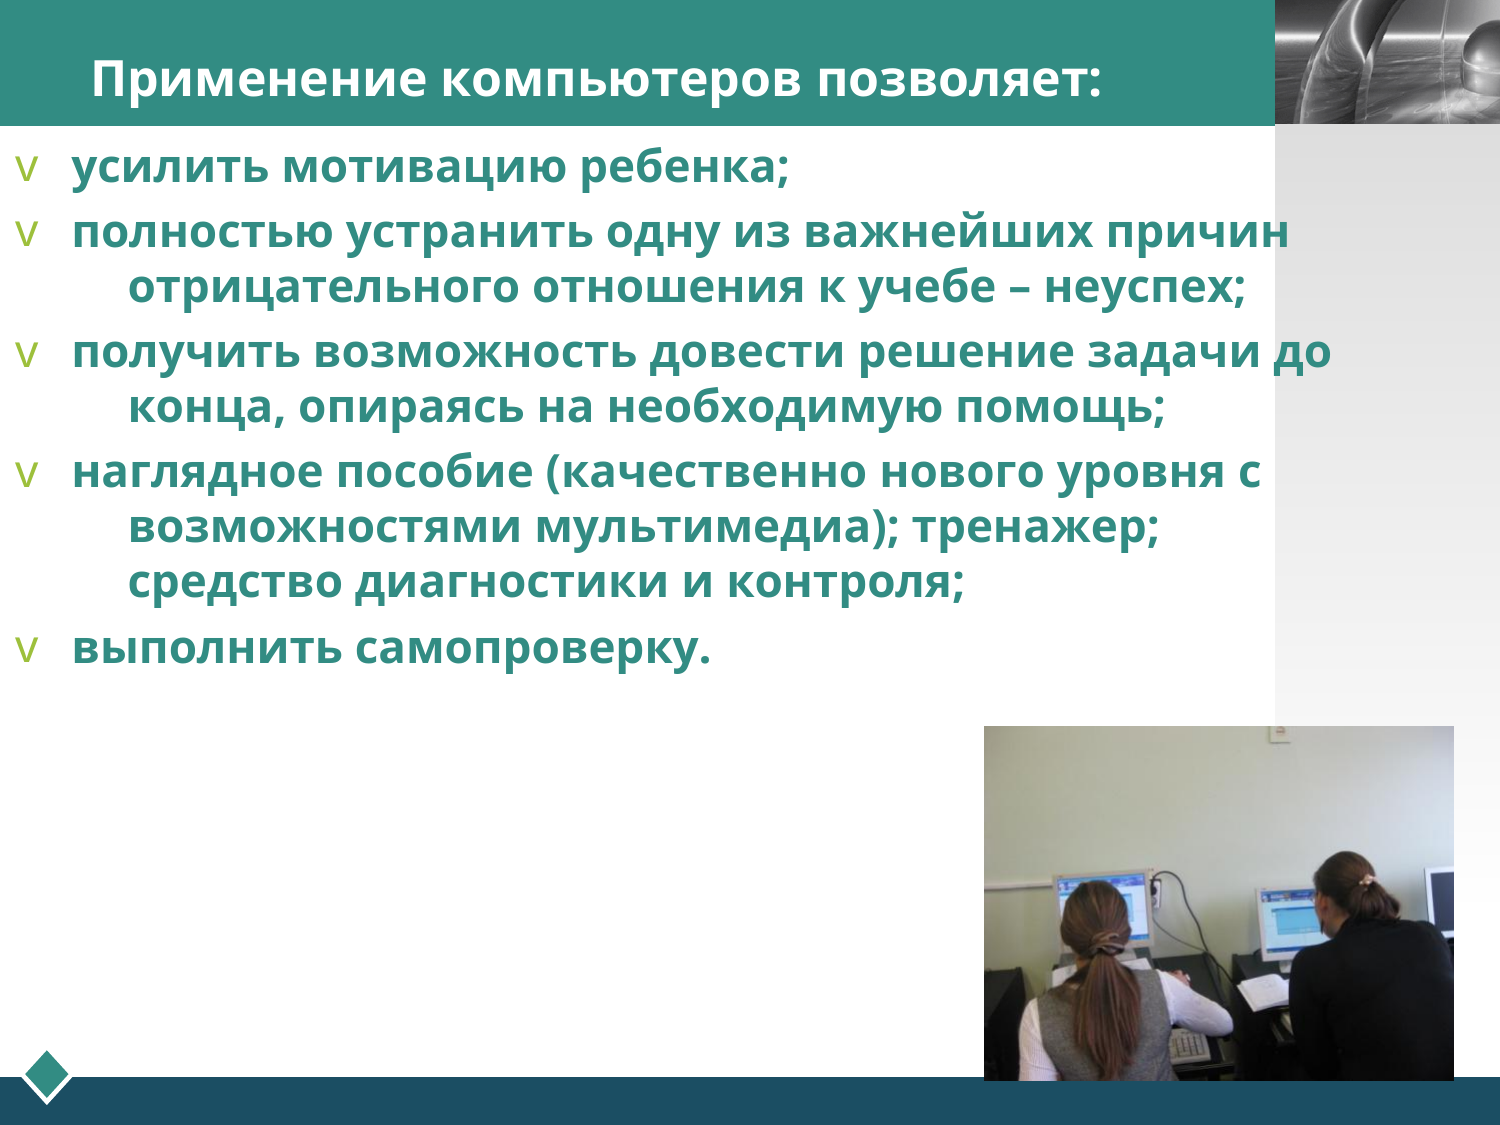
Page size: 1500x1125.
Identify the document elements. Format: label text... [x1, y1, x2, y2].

picture [984, 726, 1454, 1081]
list усилить мотивацию ребенка; полностью устранить одну из важнейших причин отрицательного отношения к учебе – неуспех; получить возможность довести решение задачи до конца, опираясь на необходимую помощь; наглядное пособие (качественно нового уровня с возможностями мультимедиа); тренажер; средство диагностики и контроля; выполнить самопроверку. [0, 128, 1351, 990]
title Применение компьютеров позволяет: [75, 24, 1426, 129]
